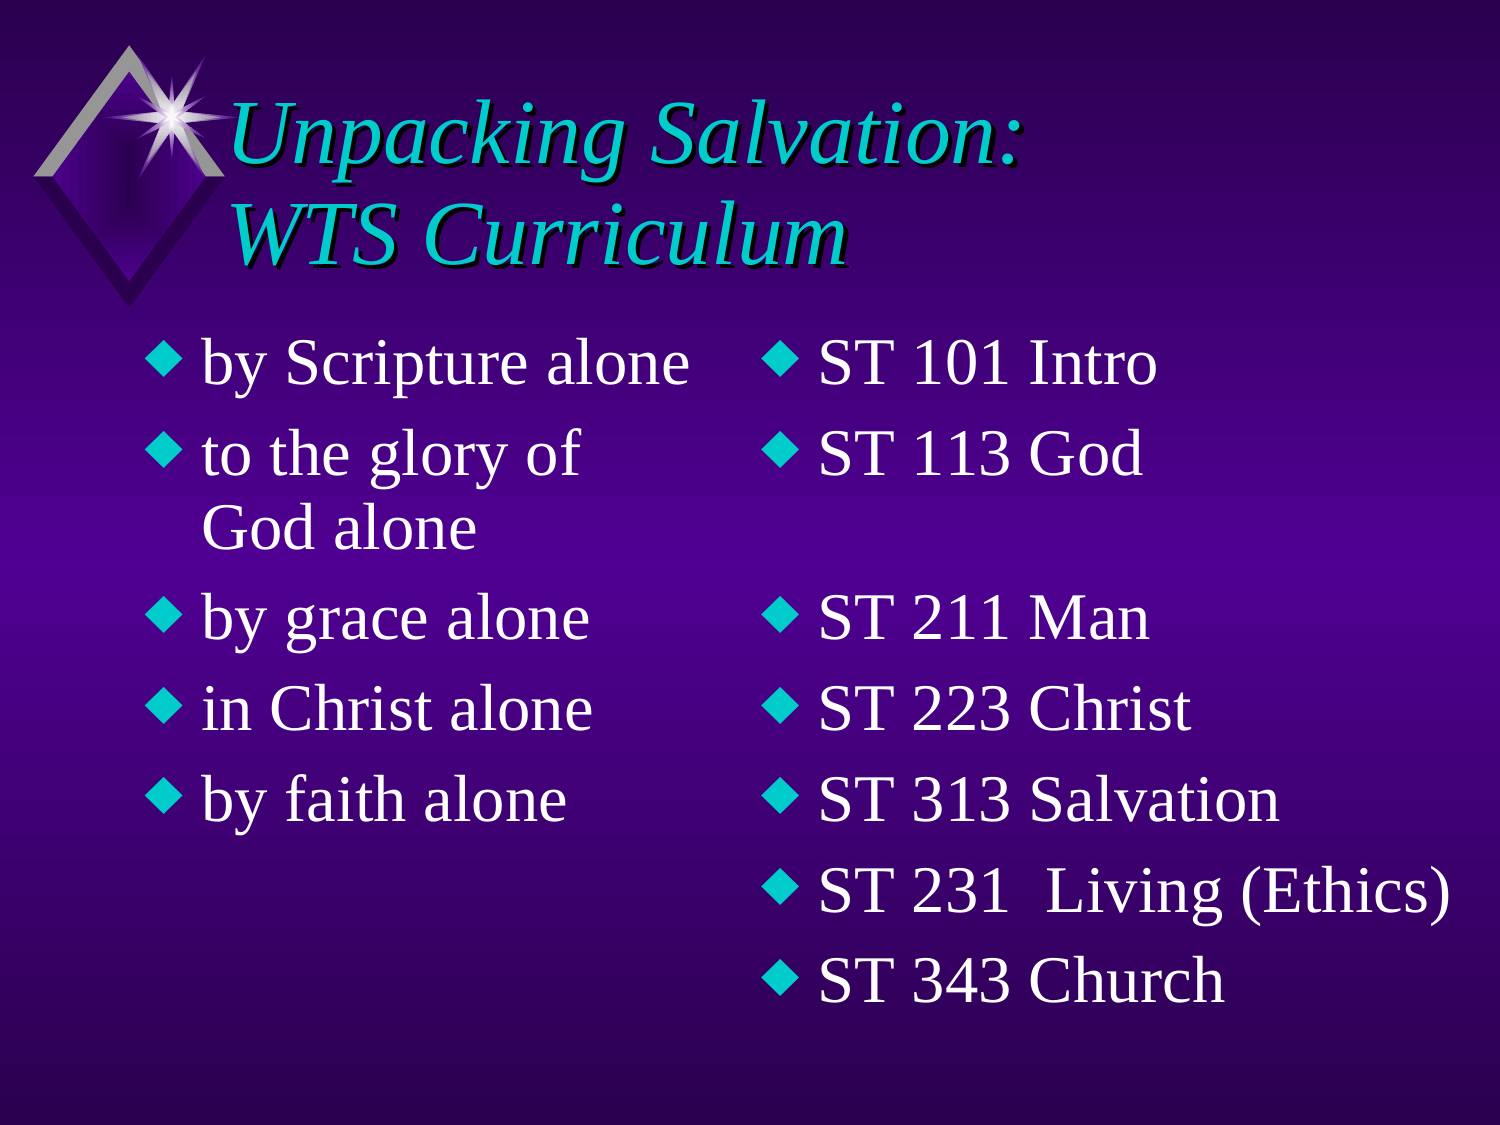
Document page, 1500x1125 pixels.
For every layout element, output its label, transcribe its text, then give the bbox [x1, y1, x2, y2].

title Unpacking Salvation: WTS Curriculum [224, 65, 1388, 301]
list ST 101 Intro ST 113 God ST 211 Man ST 223 Christ ST 313 Salvation ST 231 Living (Ethics) ST 343 Church [705, 324, 1475, 1018]
list by Scripture alone to the glory of God alone by grace alone in Christ alone by faith alone [88, 324, 705, 1001]
